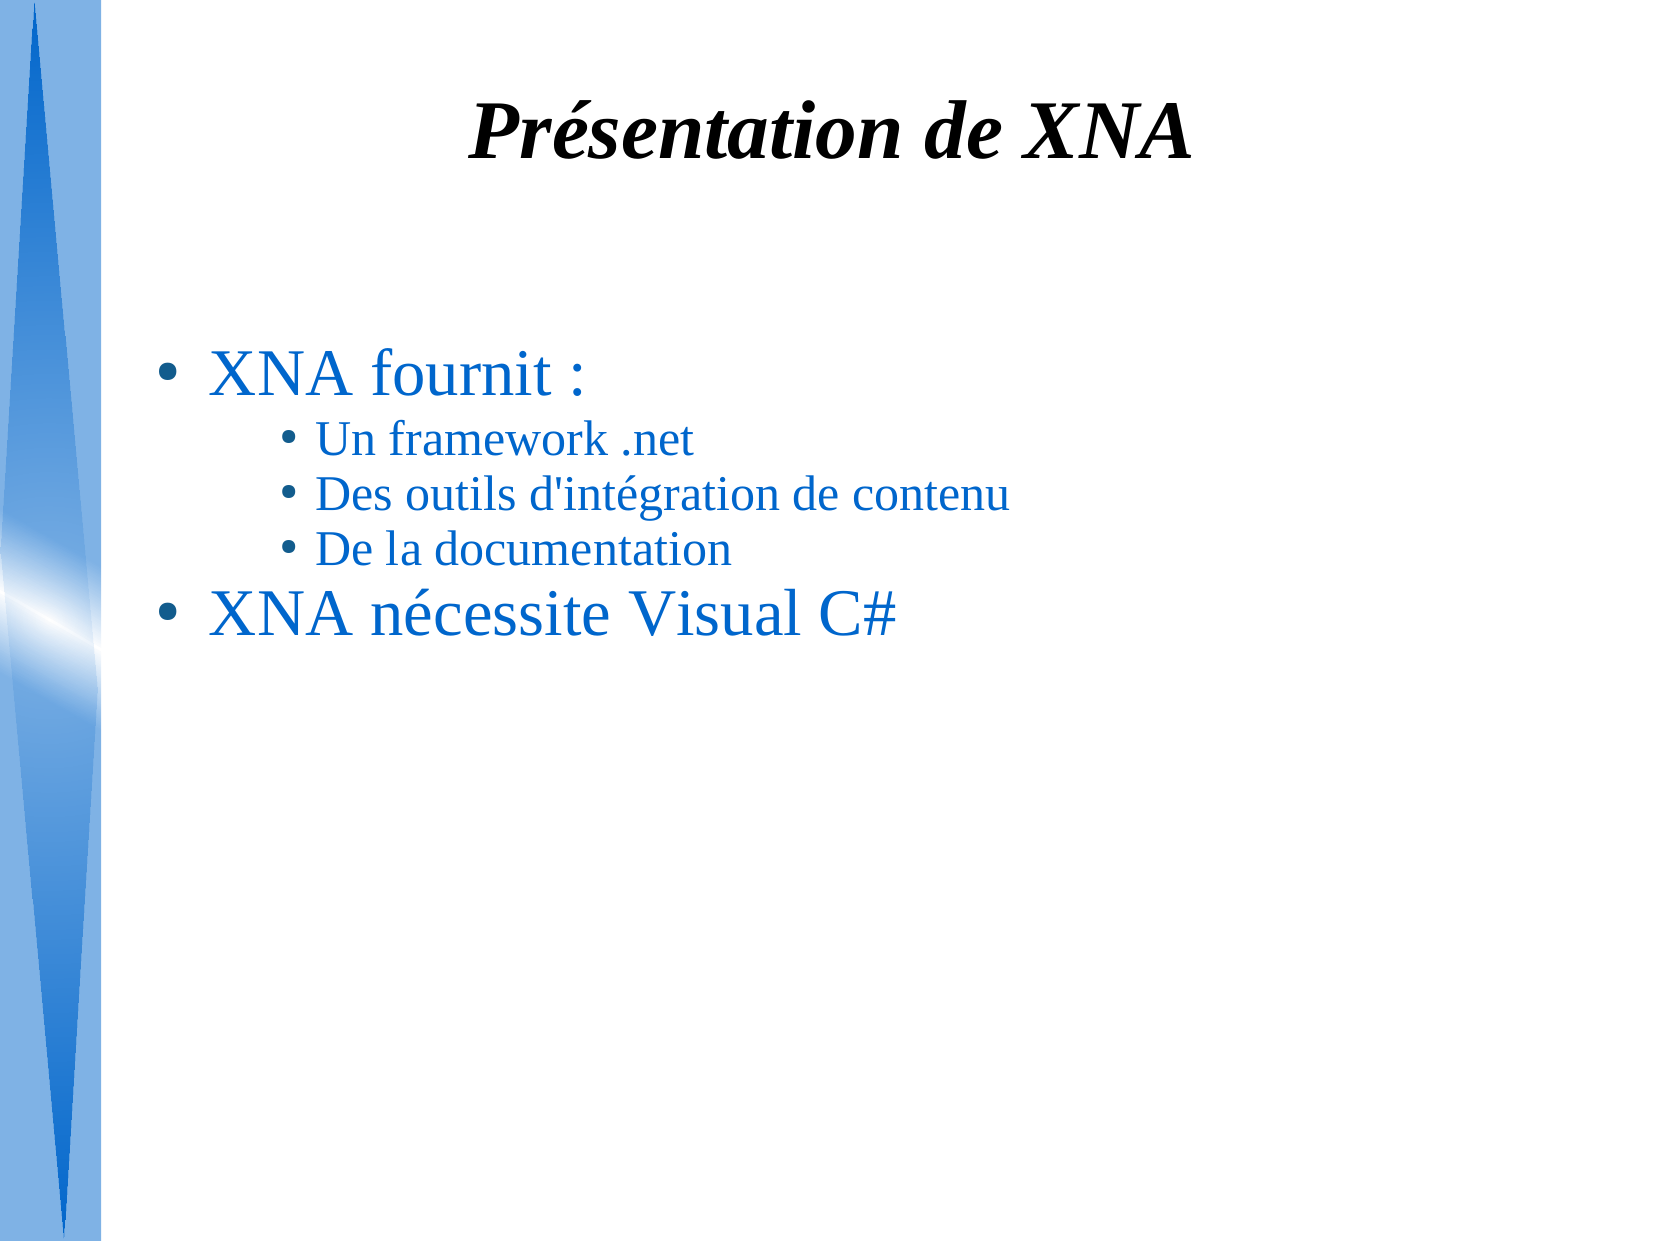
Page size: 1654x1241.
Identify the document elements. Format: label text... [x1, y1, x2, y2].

title Présentation de XNA [138, 84, 1527, 177]
list XNA fournit : Un framework .net Des outils d'intégration de contenu De la documentation XNA nécessite Visual C# [138, 336, 1527, 1141]
